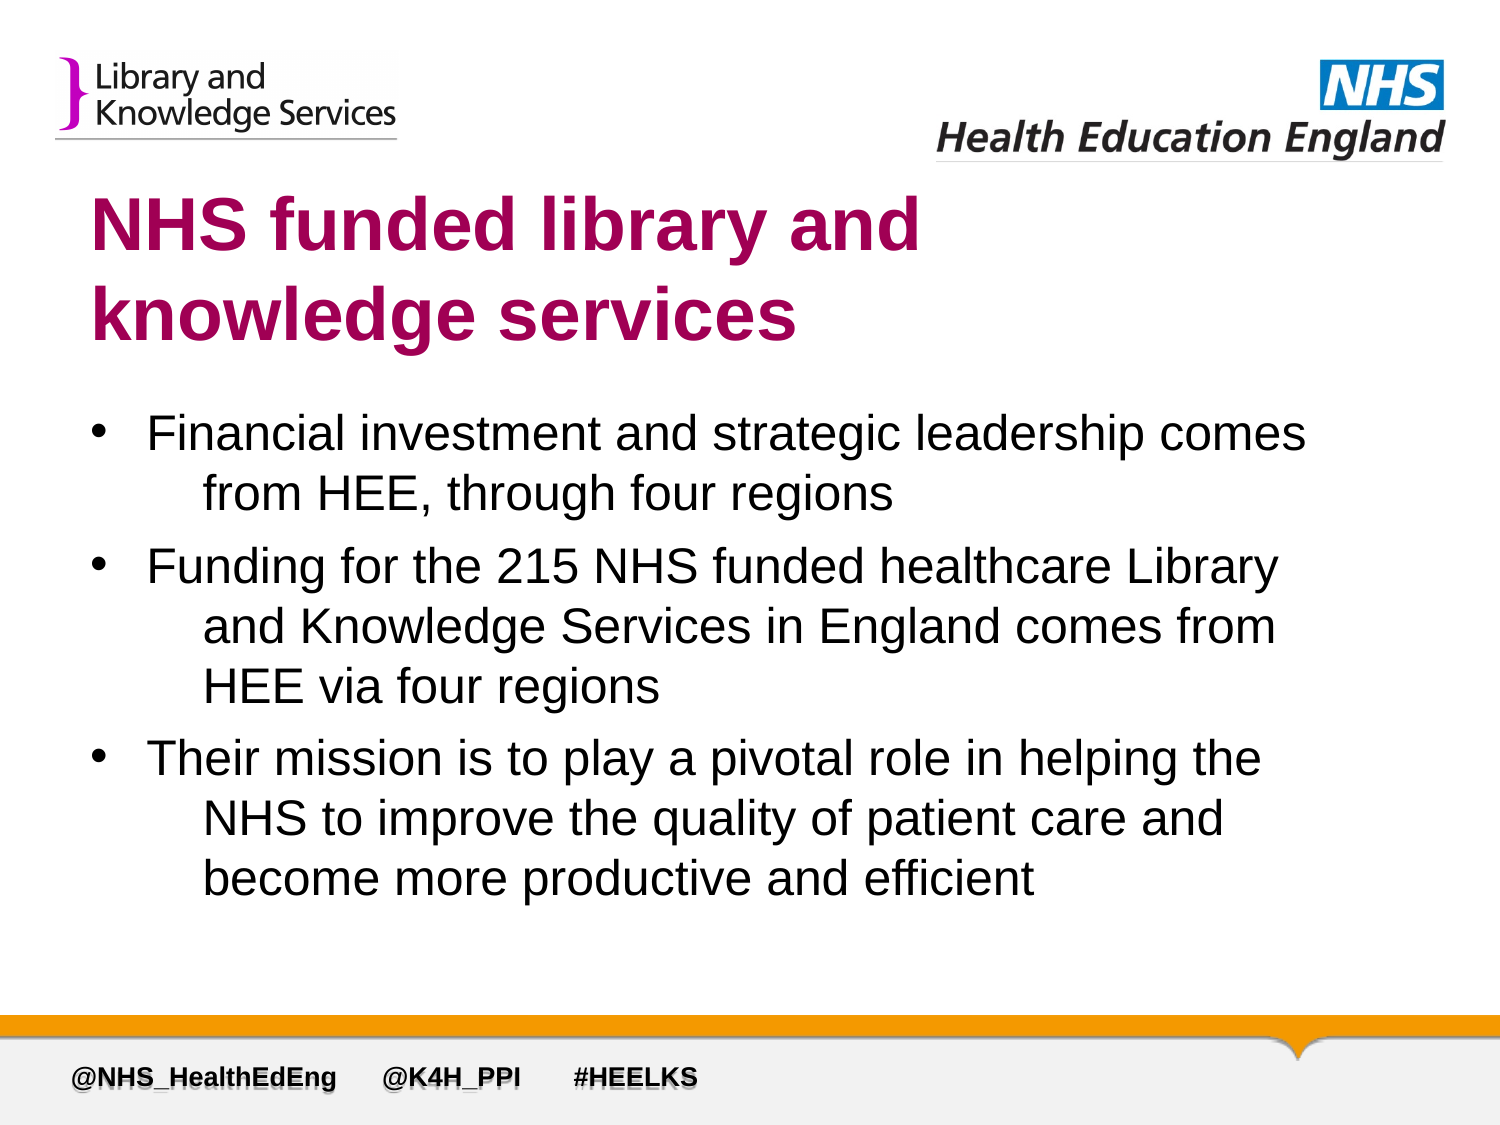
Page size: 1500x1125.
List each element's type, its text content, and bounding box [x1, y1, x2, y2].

title NHS funded library and knowledge services [75, 168, 1351, 280]
text_box @NHS_HealthEdEng @K4H_PPI #HEELKS [55, 1052, 932, 1113]
list Financial investment and strategic leadership comes from HEE, through four regions Funding for the 215 NHS funded healthcare Library and Knowledge Services in England comes from HEE via four regions Their mission is to play a pivotal role in helping the NHS to improve the quality of patient care and become more productive and efficient [75, 362, 1361, 973]
picture [55, 50, 399, 138]
